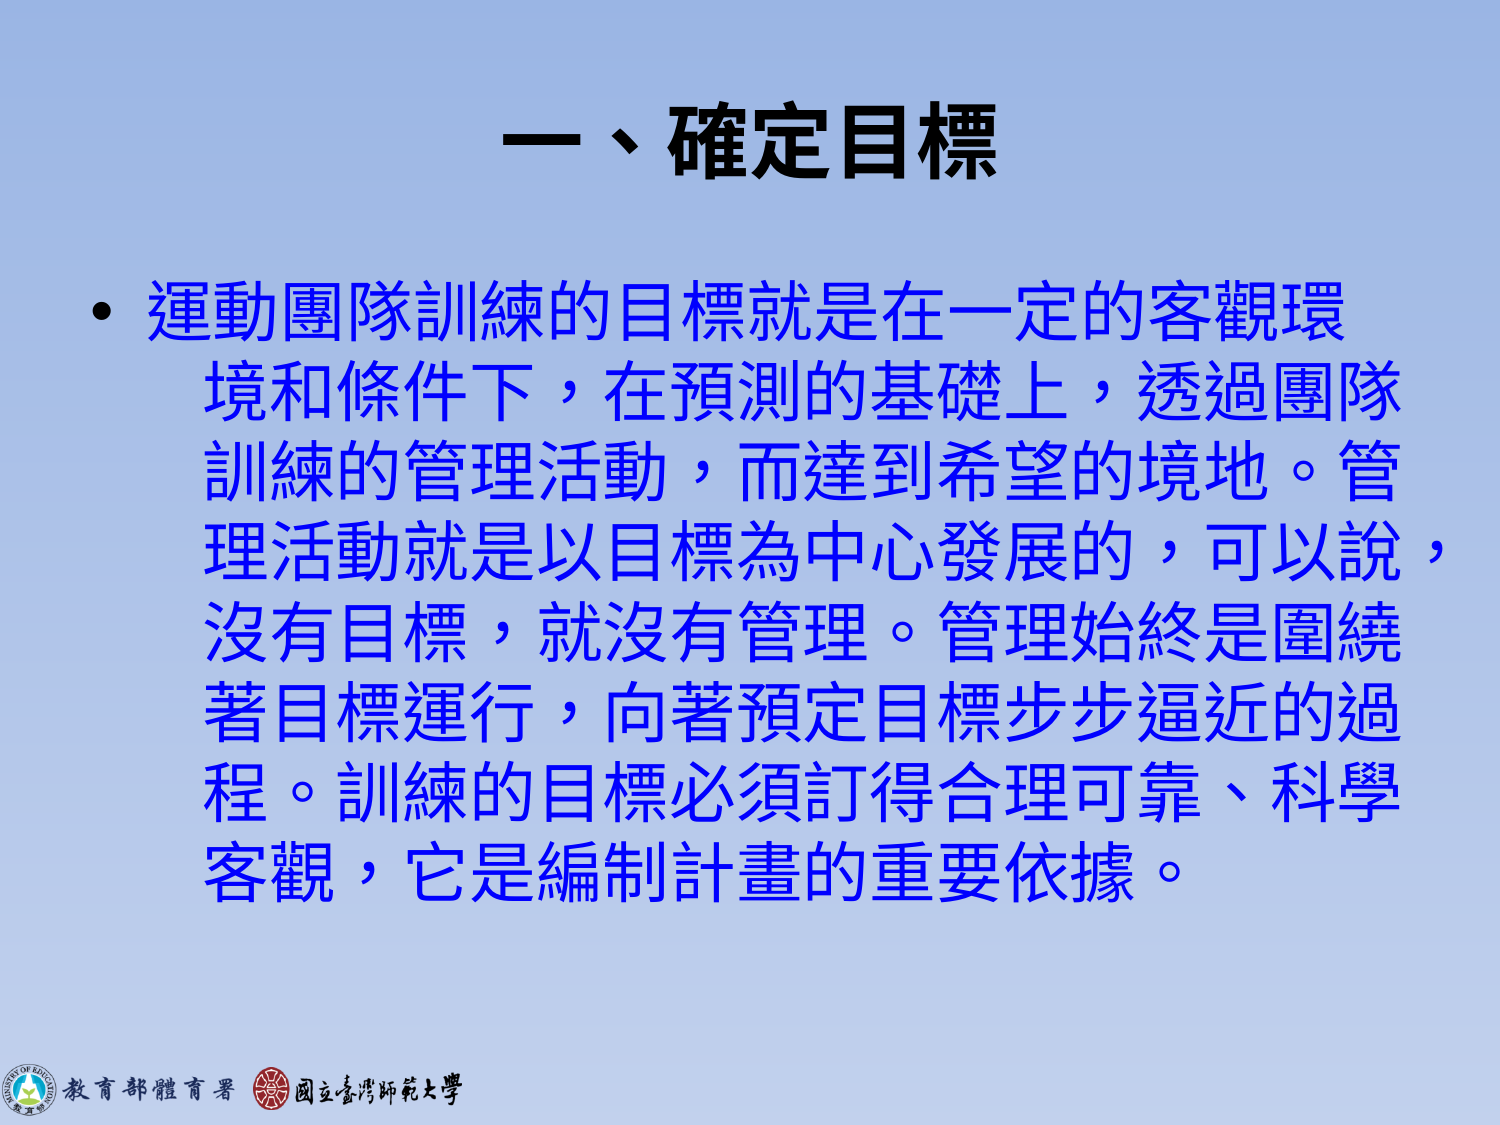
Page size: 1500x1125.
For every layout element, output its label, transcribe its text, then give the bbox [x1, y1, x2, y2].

list 運動團隊訓練的目標就是在一定的客觀環境和條件下，在預測的基礎上，透過團隊訓練的管理活動，而達到希望的境地。管理活動就是以目標為中心發展的，可以說，沒有目標，就沒有管理。管理始終是圍繞著目標運行，向著預定目標步步逼近的過程。訓練的目標必須訂得合理可靠、科學客觀，它是編制計畫的重要依據。 [75, 262, 1426, 1005]
title 一、確定目標 [75, 45, 1426, 233]
